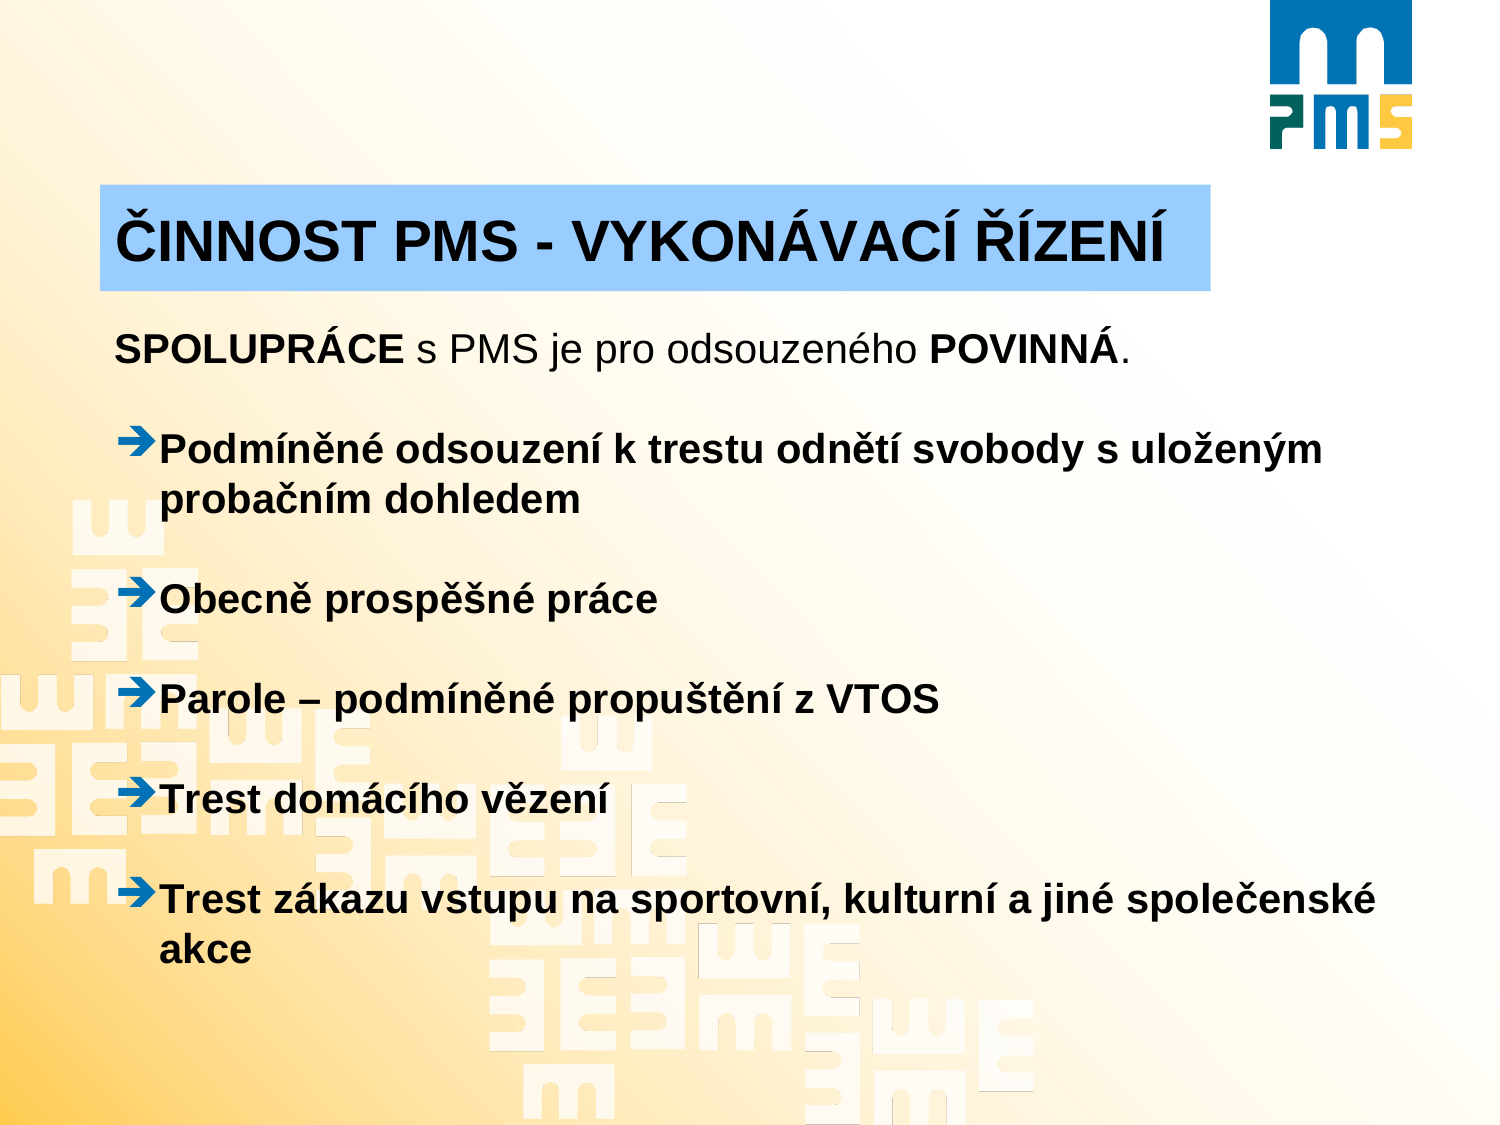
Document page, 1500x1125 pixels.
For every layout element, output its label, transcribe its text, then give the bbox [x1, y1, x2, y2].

picture [0, 0, 1500, 1125]
title ČINNOST PMS - VYKONÁVACÍ ŘÍZENÍ [100, 184, 1211, 292]
text_box SPOLUPRÁCE s PMS je pro odsouzeného POVINNÁ. Podmíněné odsouzení k trestu odnětí svobody s uloženým probačním dohledem Obecně prospěšné práce Parole – podmíněné propuštění z VTOS Trest domácího vězení Trest zákazu vstupu na sportovní, kulturní a jiné společenské akce [100, 314, 1400, 977]
